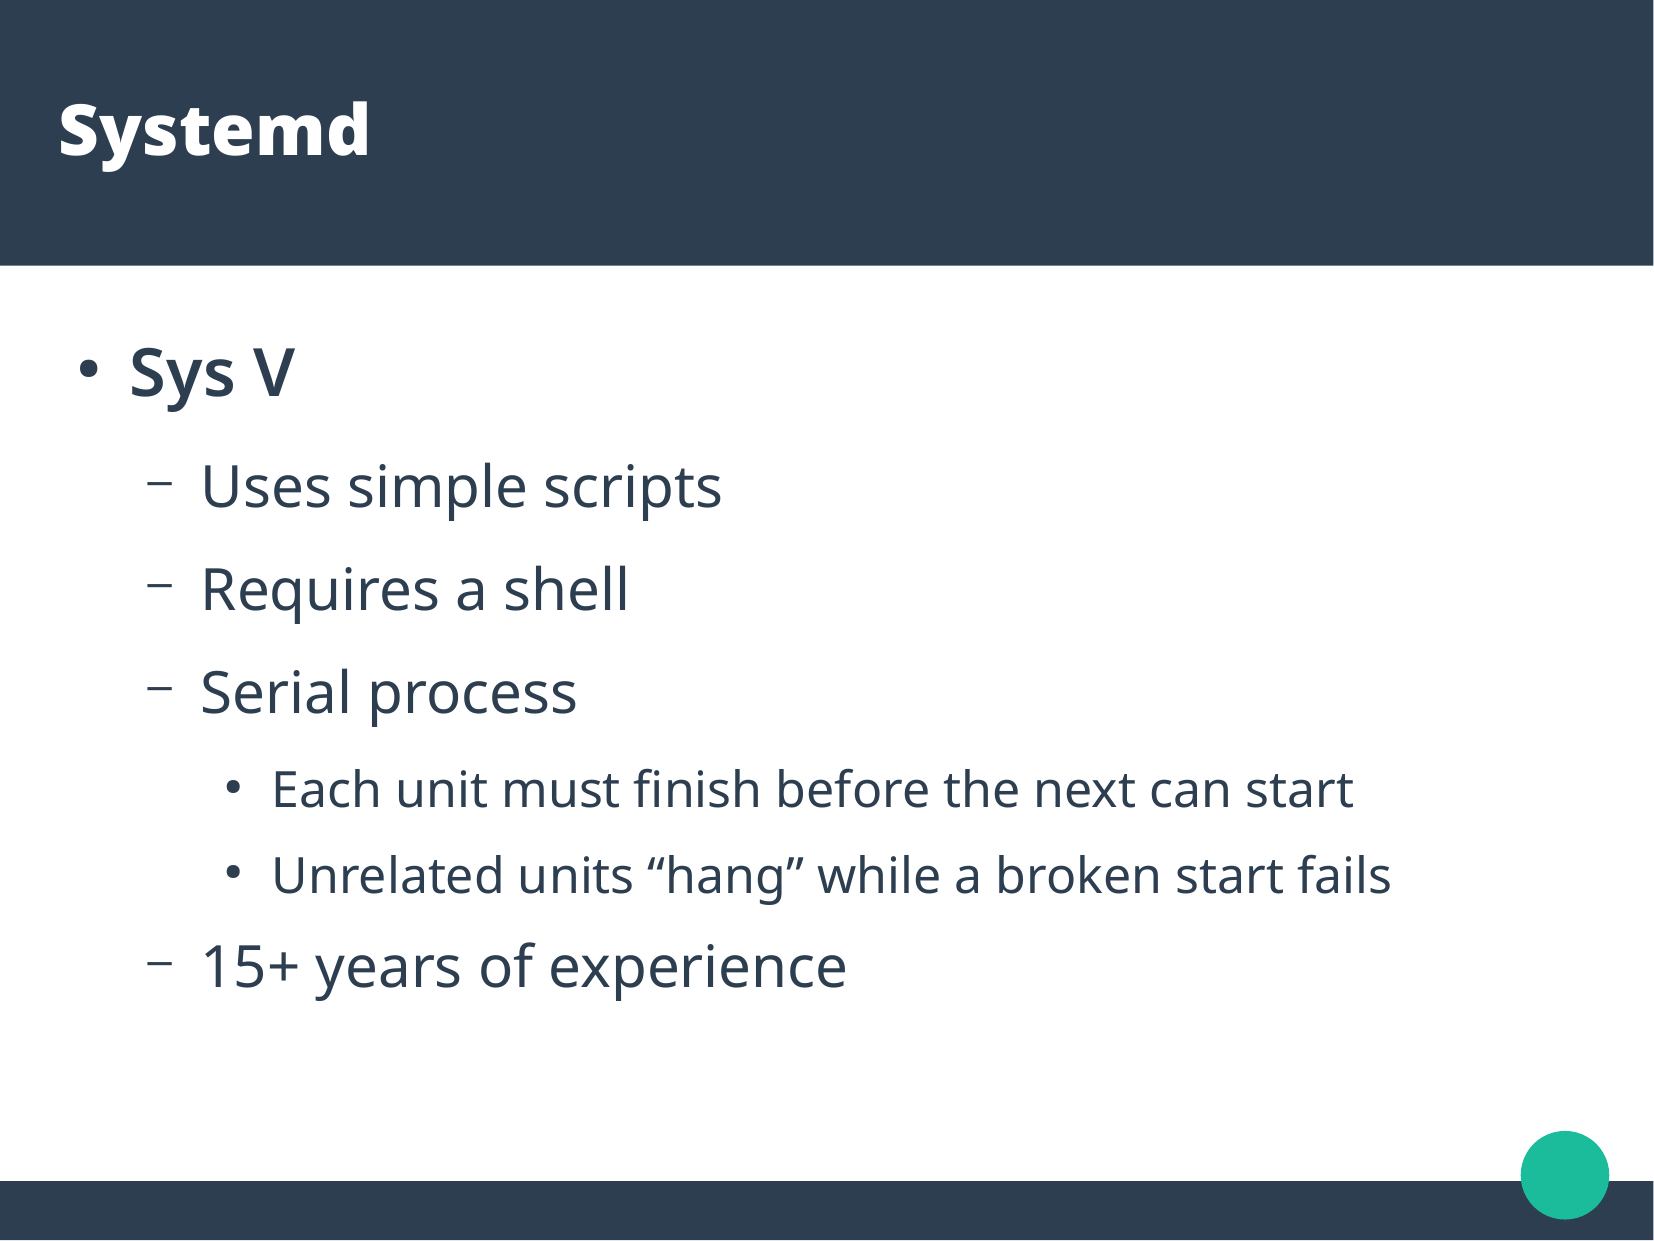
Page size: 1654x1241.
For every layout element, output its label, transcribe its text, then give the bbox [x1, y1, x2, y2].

title Systemd [59, 49, 1595, 207]
list Sys V Uses simple scripts Requires a shell Serial process Each unit must finish before the next can start Unrelated units “hang” while a broken start fails 15+ years of experience [59, 324, 1595, 1152]
